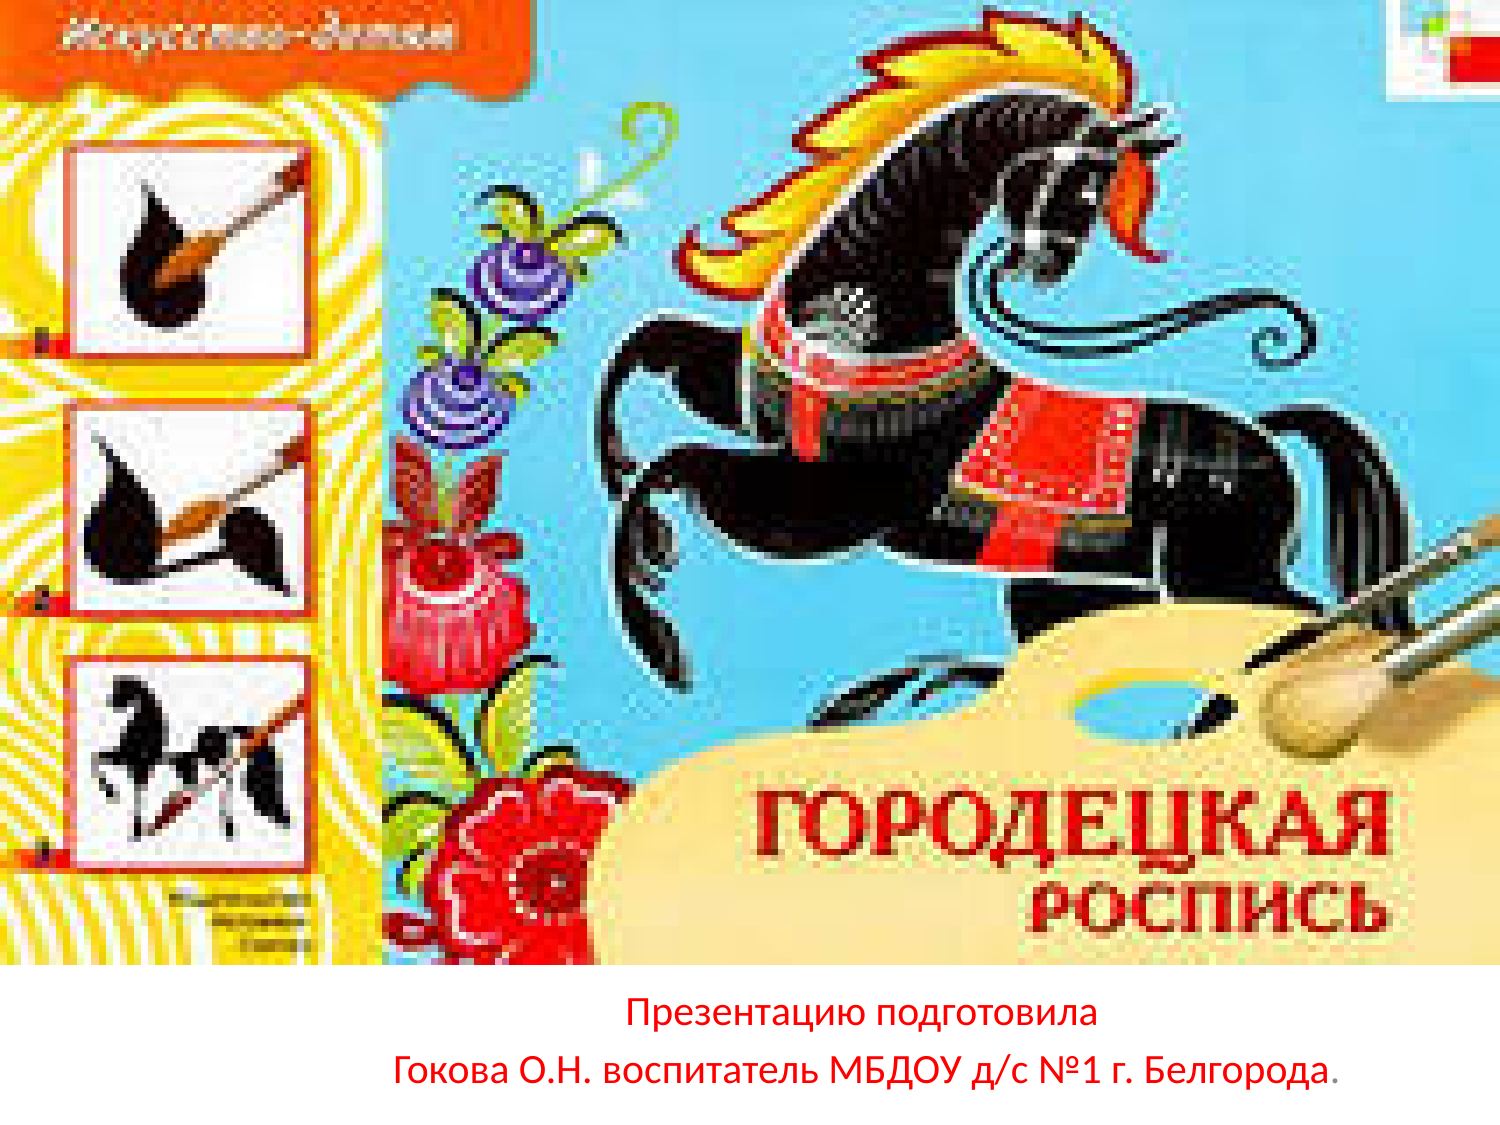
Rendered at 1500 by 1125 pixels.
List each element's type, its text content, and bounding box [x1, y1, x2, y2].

subtitle Презентацию подготовила Гокова О.Н. воспитатель МБДОУ д/с №1 г. Белгорода. [265, 975, 1459, 1125]
picture [0, 0, 1500, 965]
